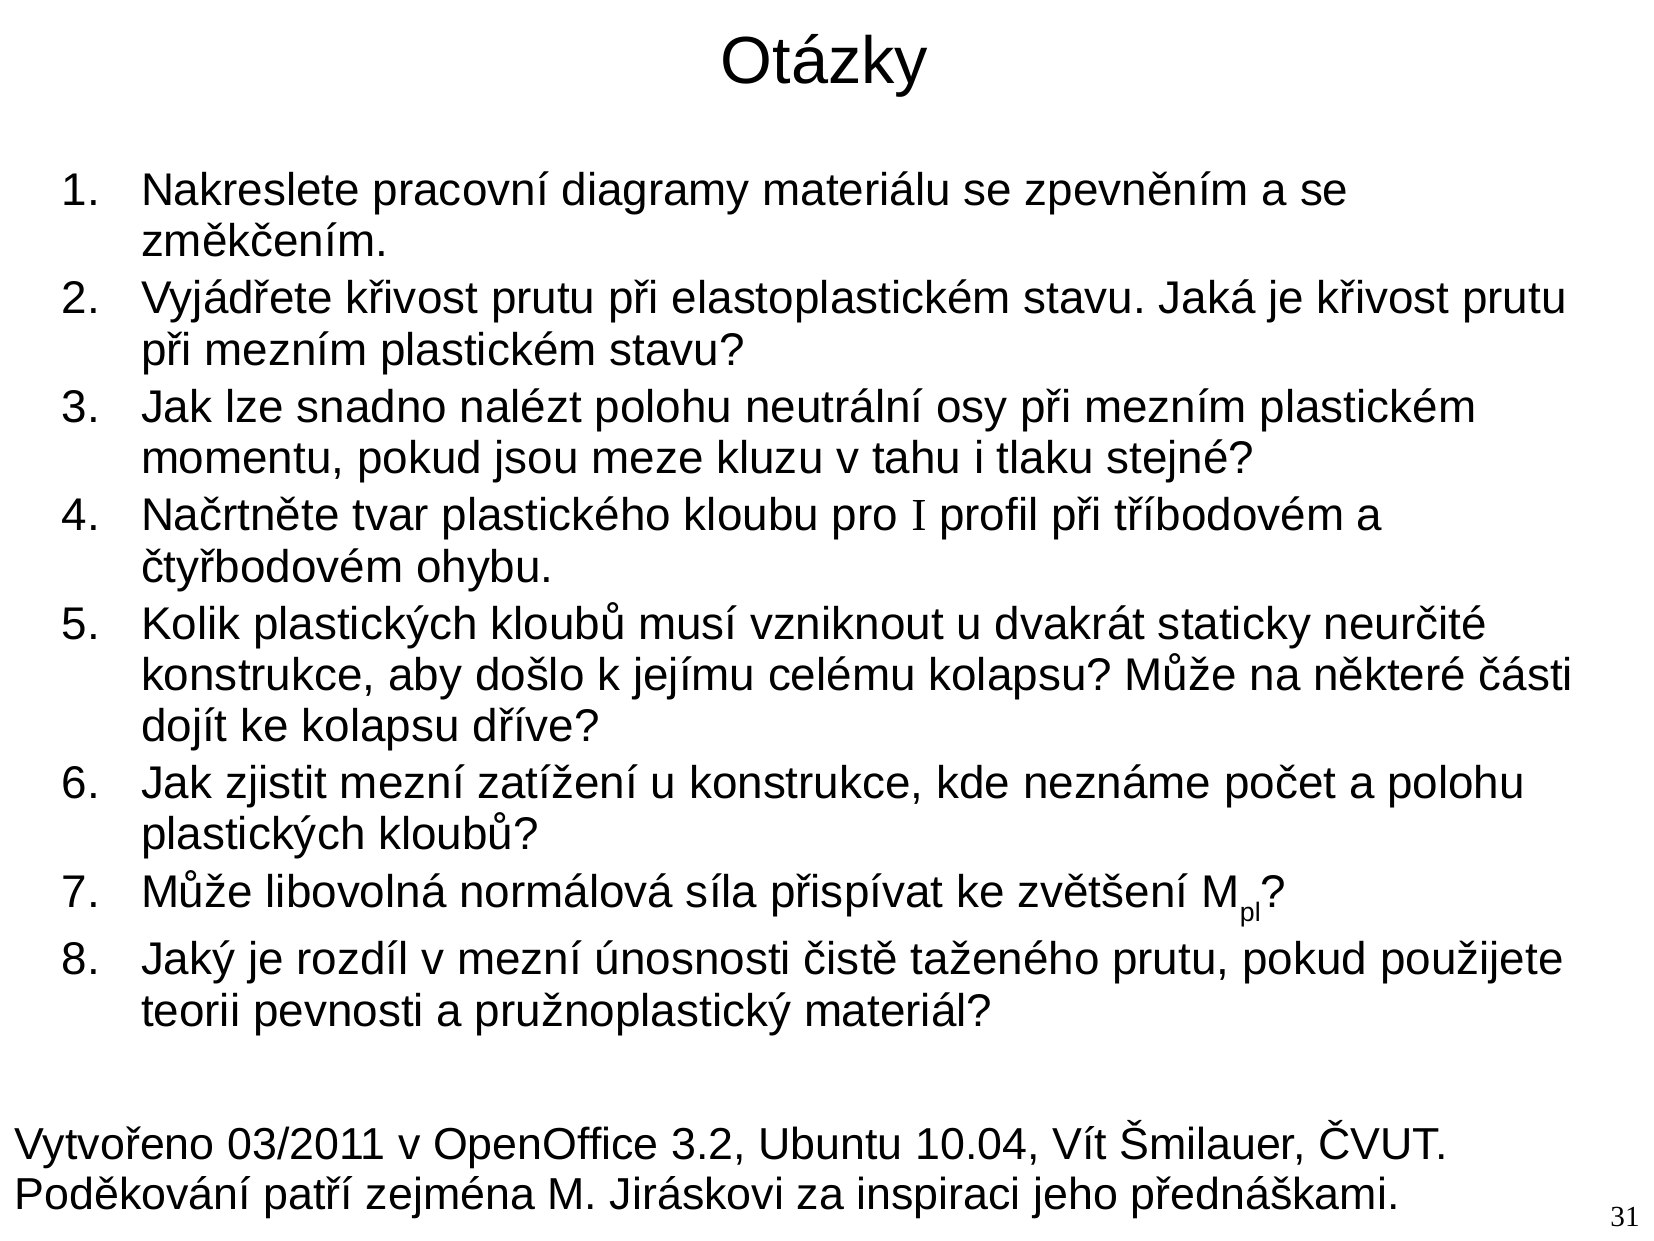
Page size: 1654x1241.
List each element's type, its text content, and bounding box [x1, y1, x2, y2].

title Otázky [37, 8, 1613, 113]
list Nakreslete pracovní diagramy materiálu se zpevněním a se změkčením. Vyjádřete křivost prutu při elastoplastickém stavu. Jaká je křivost prutu při mezním plastickém stavu? Jak lze snadno nalézt polohu neutrální osy při mezním plastickém momentu, pokud jsou meze kluzu v tahu i tlaku stejné? Načrtněte tvar plastického kloubu pro I profil při tříbodovém a čtyřbodovém ohybu. Kolik plastických kloubů musí vzniknout u dvakrát staticky neurčité konstrukce, aby došlo k jejímu celému kolapsu? Může na některé části dojít ke kolapsu dříve? Jak zjistit mezní zatížení u konstrukce, kde neznáme počet a polohu plastických kloubů? Může libovolná normálová síla přispívat ke zvětšení Mpl? Jaký je rozdíl v mezní únosnosti čistě taženého prutu, pokud použijete teorii pevnosti a pružnoplastický materiál? [57, 163, 1608, 1126]
text_box Vytvořeno 03/2011 v OpenOffice 3.2, Ubuntu 10.04, Vít Šmilauer, ČVUT. Poděkování patří zejména M. Jiráskovi za inspiraci jeho přednáškami. [0, 1111, 1493, 1241]
